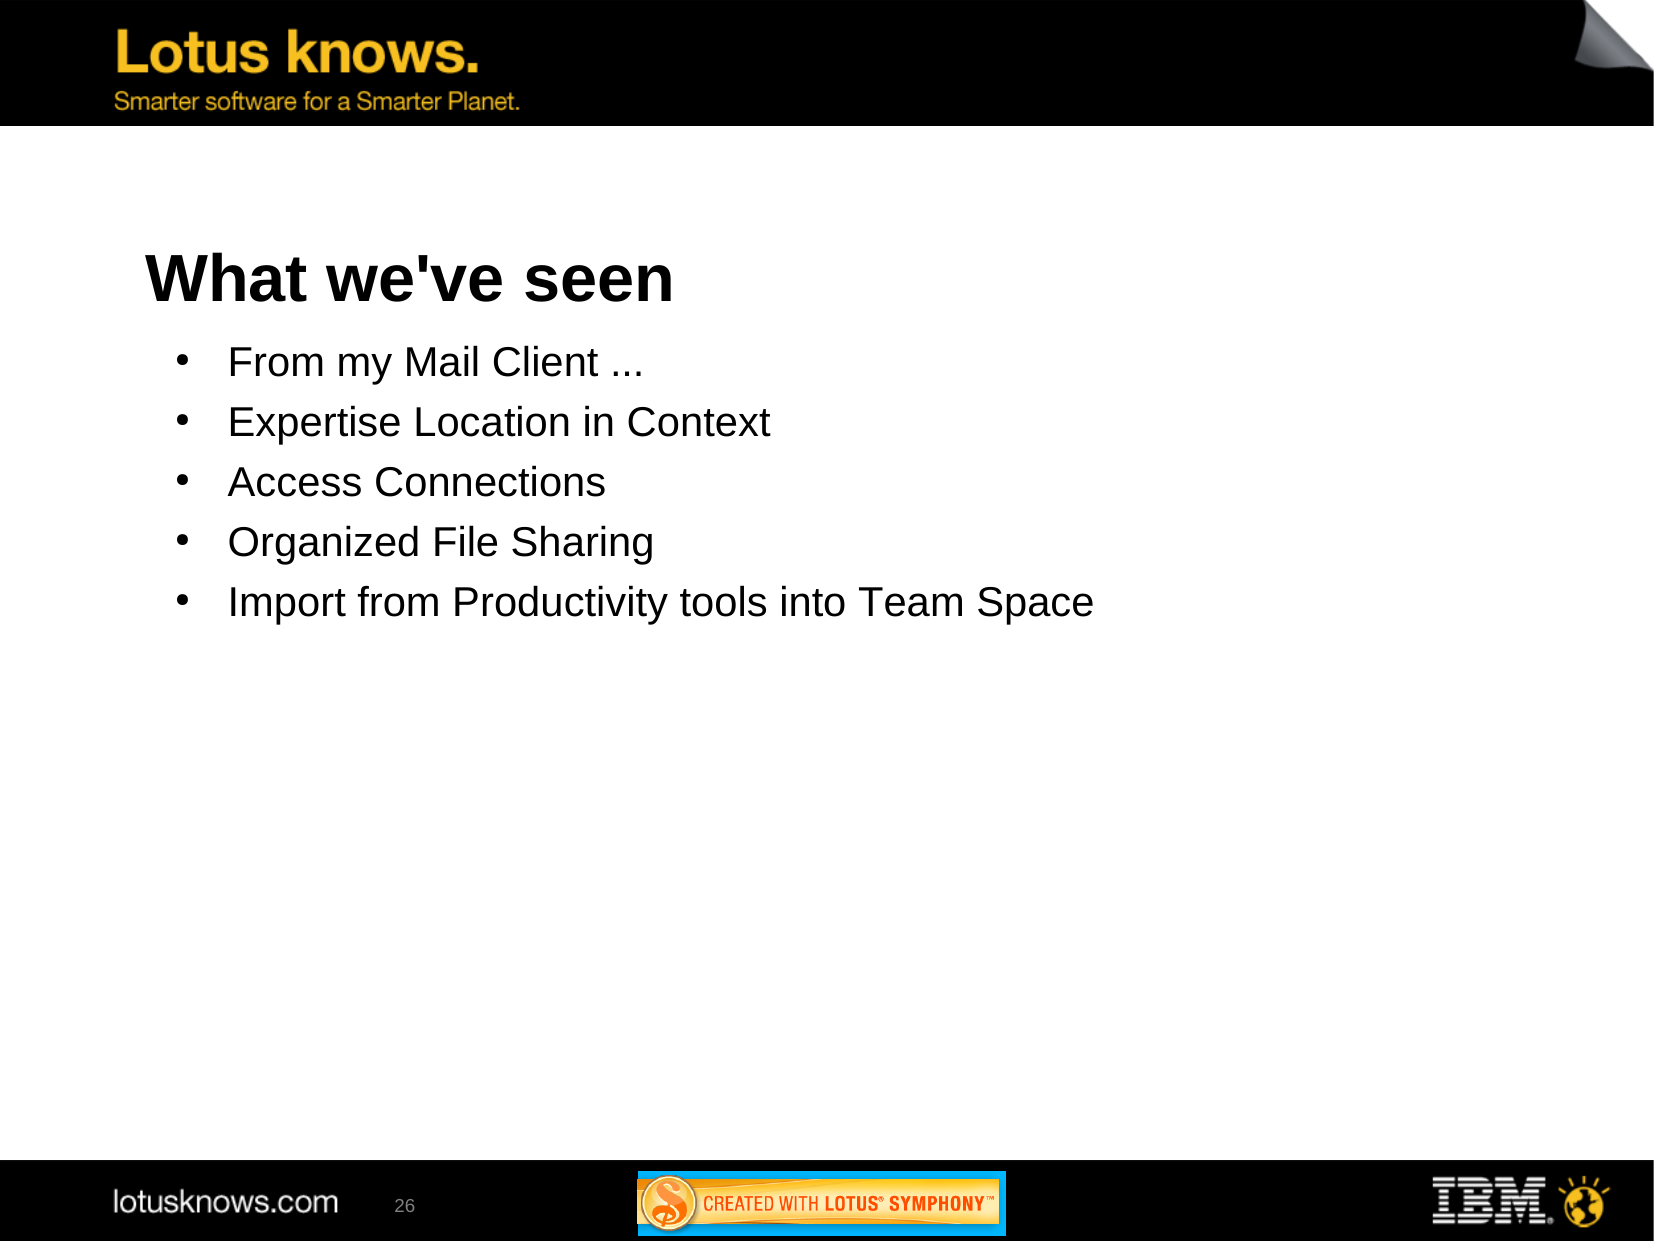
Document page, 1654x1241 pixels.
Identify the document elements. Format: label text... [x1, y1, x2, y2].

list From my Mail Client ... Expertise Location in Context Access Connections Organized File Sharing Import from Productivity tools into Team Space [139, 338, 1552, 988]
picture [0, 1160, 1654, 1241]
picture [0, 0, 1654, 126]
title What we've seen [145, 144, 1513, 316]
